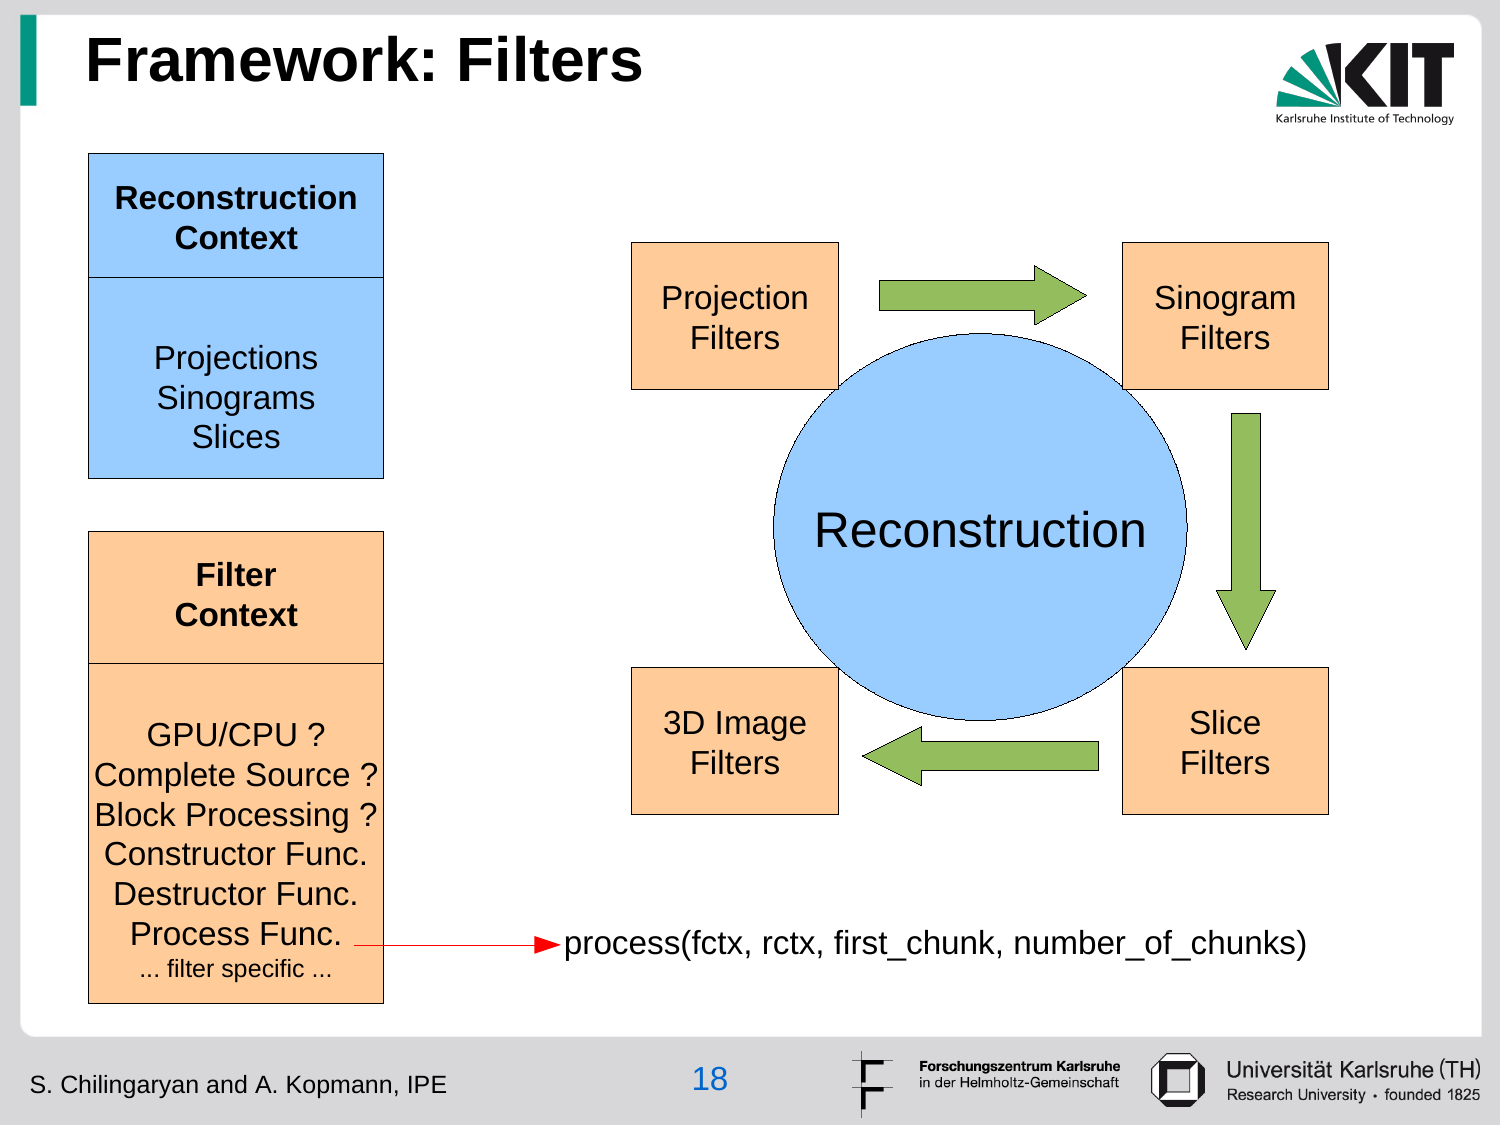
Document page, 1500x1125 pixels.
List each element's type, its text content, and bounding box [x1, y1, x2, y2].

text_box Reconstruction [773, 333, 1188, 721]
text_box process(fctx, rctx, first_chunk, number_of_chunks) [549, 913, 1347, 969]
text_box 3D Image Filters [631, 667, 839, 815]
picture [0, 0, 1500, 1125]
text_box Filter Context GPU/CPU ? Complete Source ? Block Processing ? Constructor Func. Destructor Func. Process Func. ... filter specific ... [88, 531, 384, 663]
text_box Reconstruction Context Projections Sinograms Slices [88, 153, 384, 277]
text_box Reconstruction Context Projections Sinograms Slices [88, 278, 384, 479]
text_box Projection Filters [631, 242, 839, 390]
text_box [879, 265, 1087, 325]
text_box [1216, 413, 1276, 650]
text_box Sinogram Filters [1122, 242, 1329, 390]
title Framework: Filters [85, 0, 1141, 125]
text_box Filter Context GPU/CPU ? Complete Source ? Block Processing ? Constructor Func. Destructor Func. Process Func. ... filter specific ... [88, 664, 384, 1004]
text_box [862, 726, 1099, 786]
text_box Slice Filters [1122, 667, 1329, 815]
